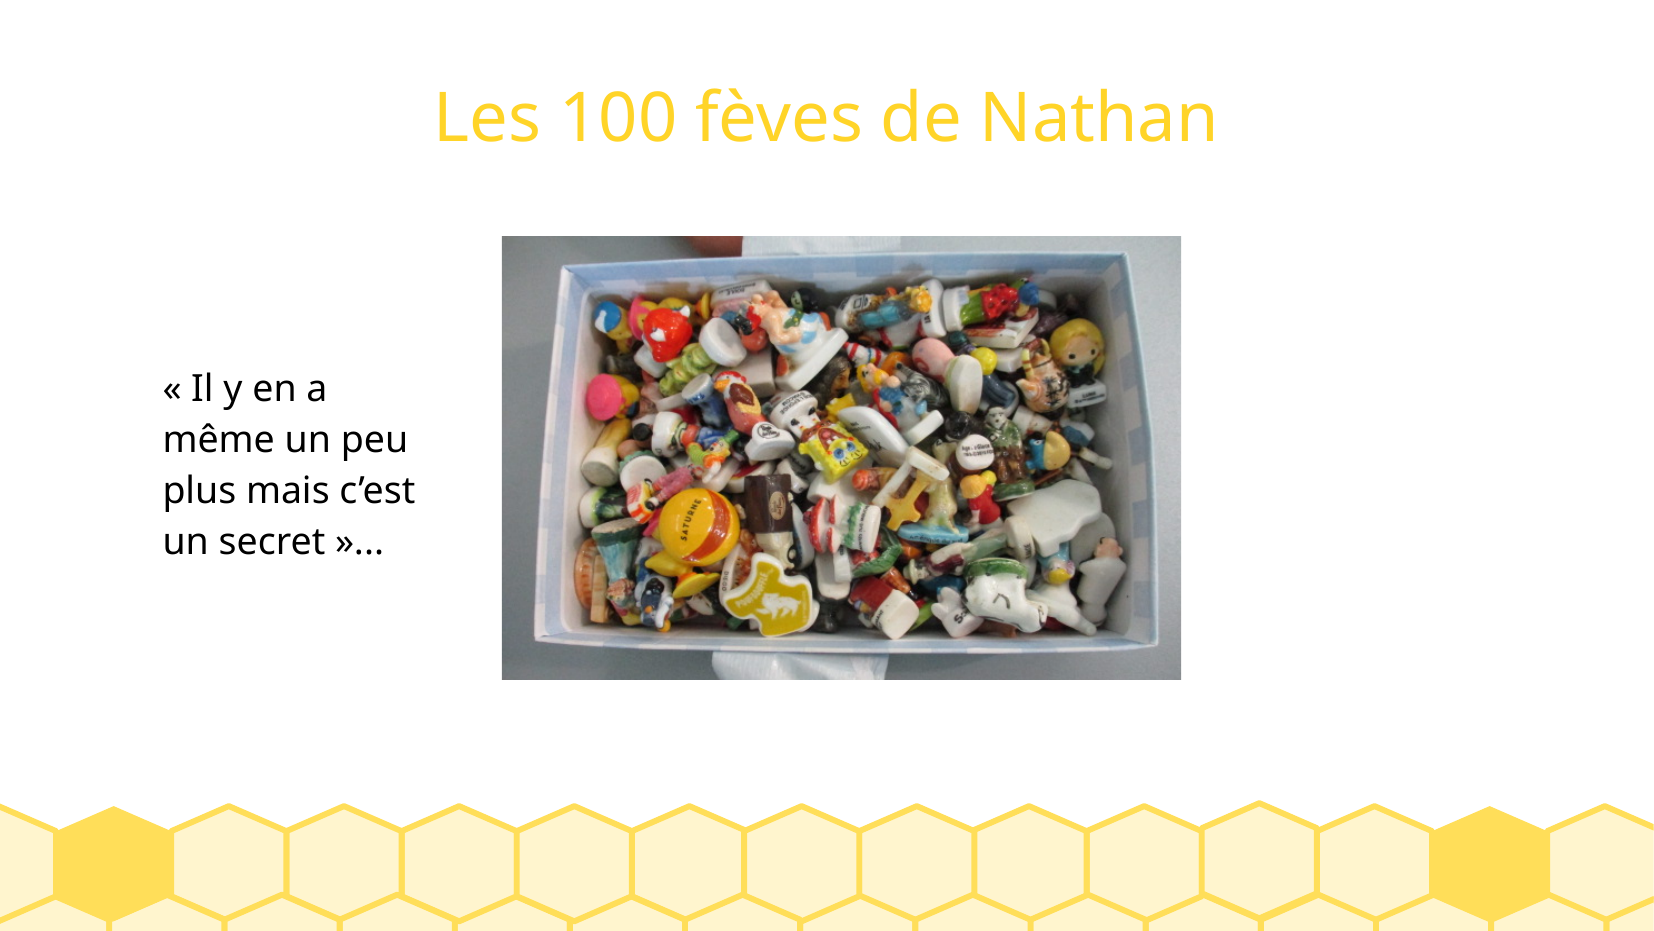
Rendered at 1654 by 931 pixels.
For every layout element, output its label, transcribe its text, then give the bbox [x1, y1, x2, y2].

title Les 100 fèves de Nathan [82, 37, 1571, 193]
text_box « Il y en a même un peu plus mais c’est un secret »... [147, 354, 443, 590]
picture [501, 236, 1182, 680]
